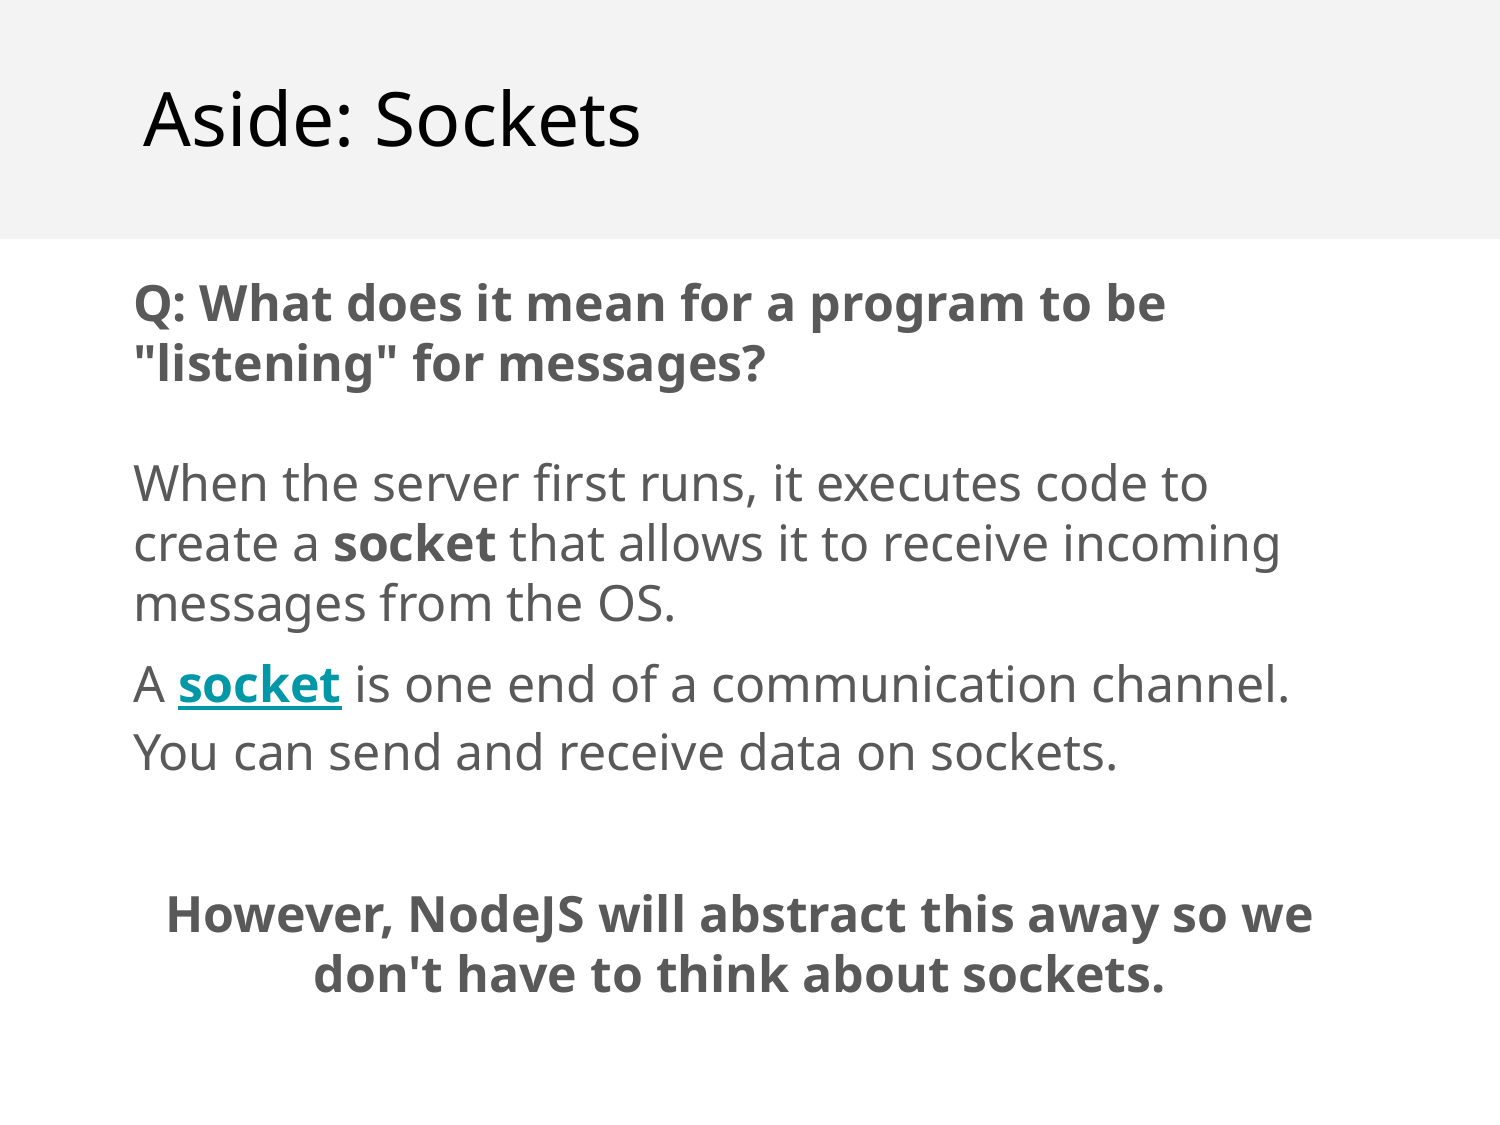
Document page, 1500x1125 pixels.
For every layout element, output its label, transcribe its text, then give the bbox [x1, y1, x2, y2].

list Q: What does it mean for a program to be "listening" for messages? When the server first runs, it executes code to create a socket that allows it to receive incoming messages from the OS. A socket is one end of a communication channel. You can send and receive data on sockets. However, NodeJS will abstract this away so we don't have to think about sockets. [118, 256, 1362, 1004]
title Aside: Sockets [128, 56, 1372, 183]
